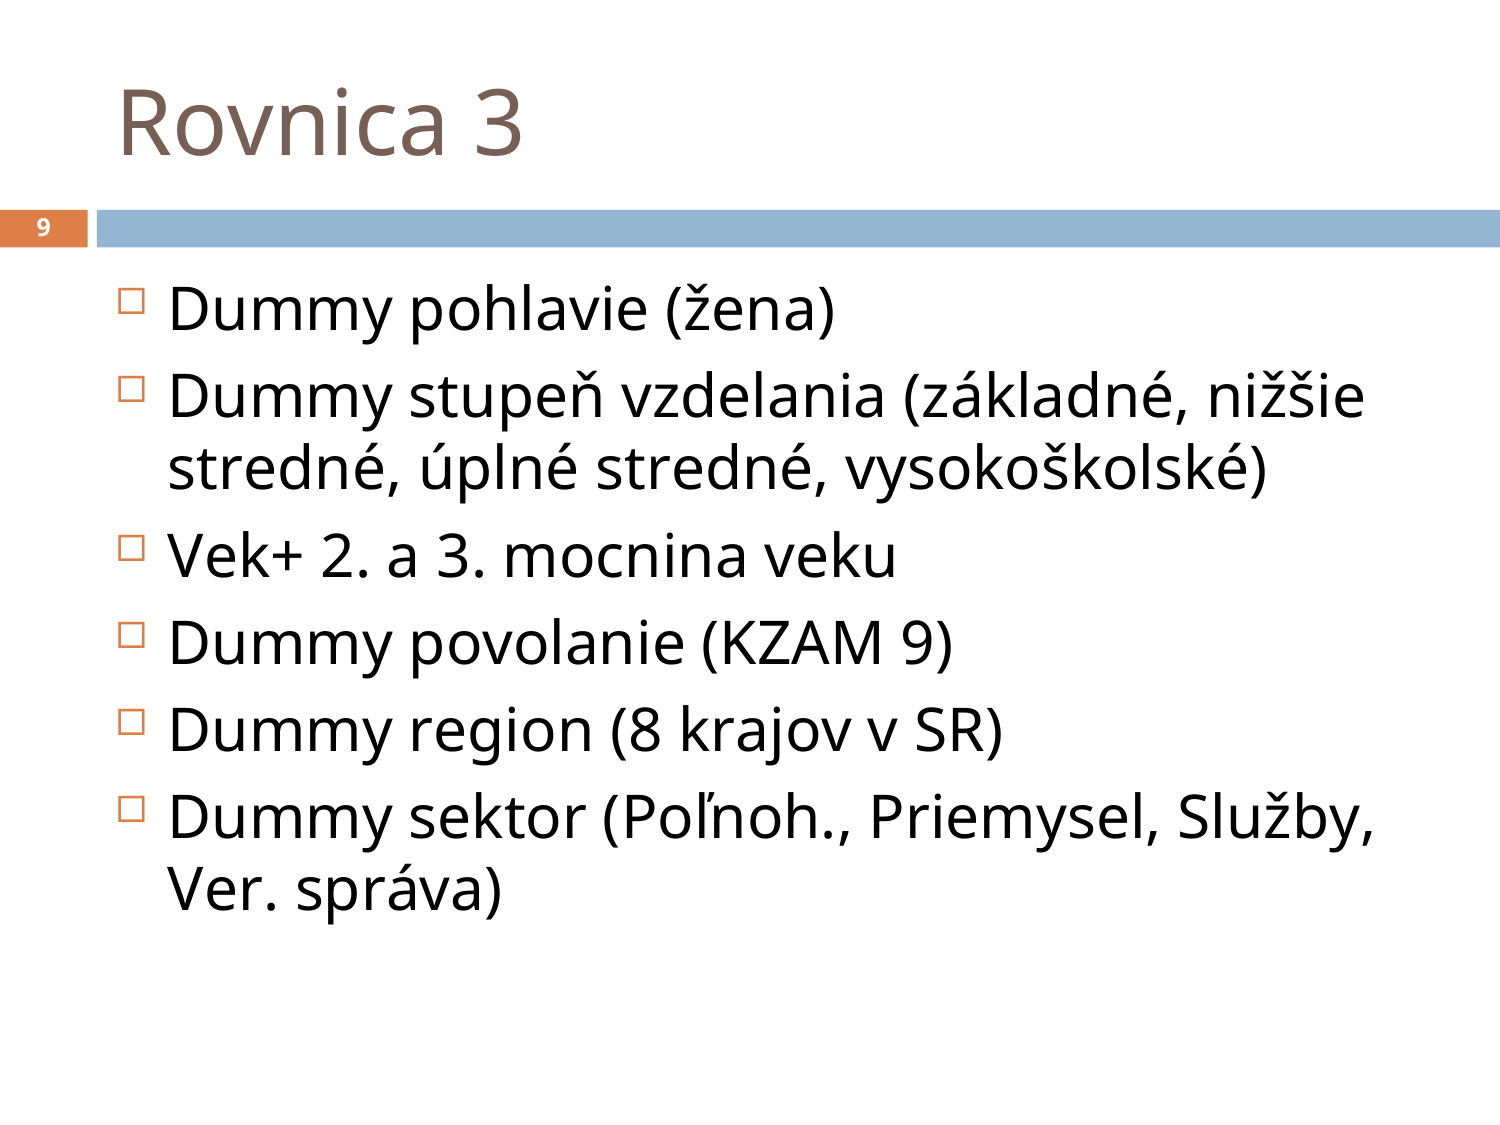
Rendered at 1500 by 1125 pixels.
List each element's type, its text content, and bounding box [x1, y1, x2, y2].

title Rovnica 3 [100, 37, 1438, 201]
text_box <number> [0, 208, 88, 249]
list Dummy pohlavie (žena) Dummy stupeň vzdelania (základné, nižšie stredné, úplné stredné, vysokoškolské) Vek+ 2. a 3. mocnina veku Dummy povolanie (KZAM 9) Dummy region (8 krajov v SR) Dummy sektor (Poľnoh., Priemysel, Služby, Ver. správa) [100, 262, 1438, 1000]
